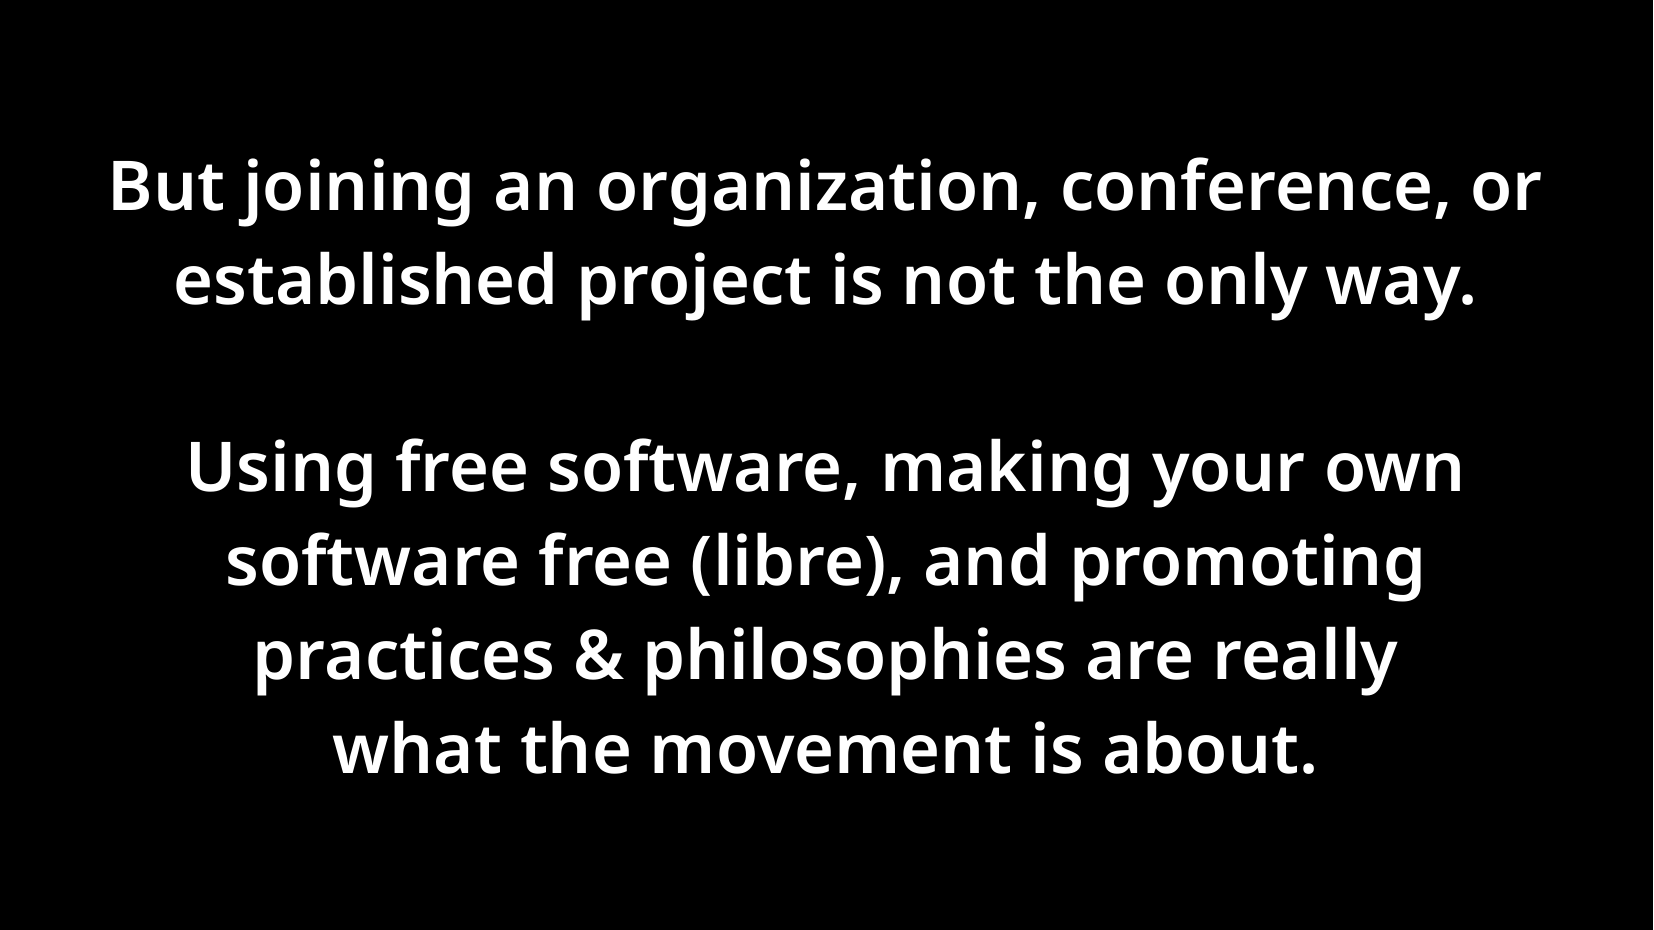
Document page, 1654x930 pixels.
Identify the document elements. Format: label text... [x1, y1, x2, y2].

title But joining an organization, conference, or established project is not the only way. Using free software, making your own software free (libre), and promoting practices & philosophies are really what the movement is about. [82, 172, 1571, 758]
